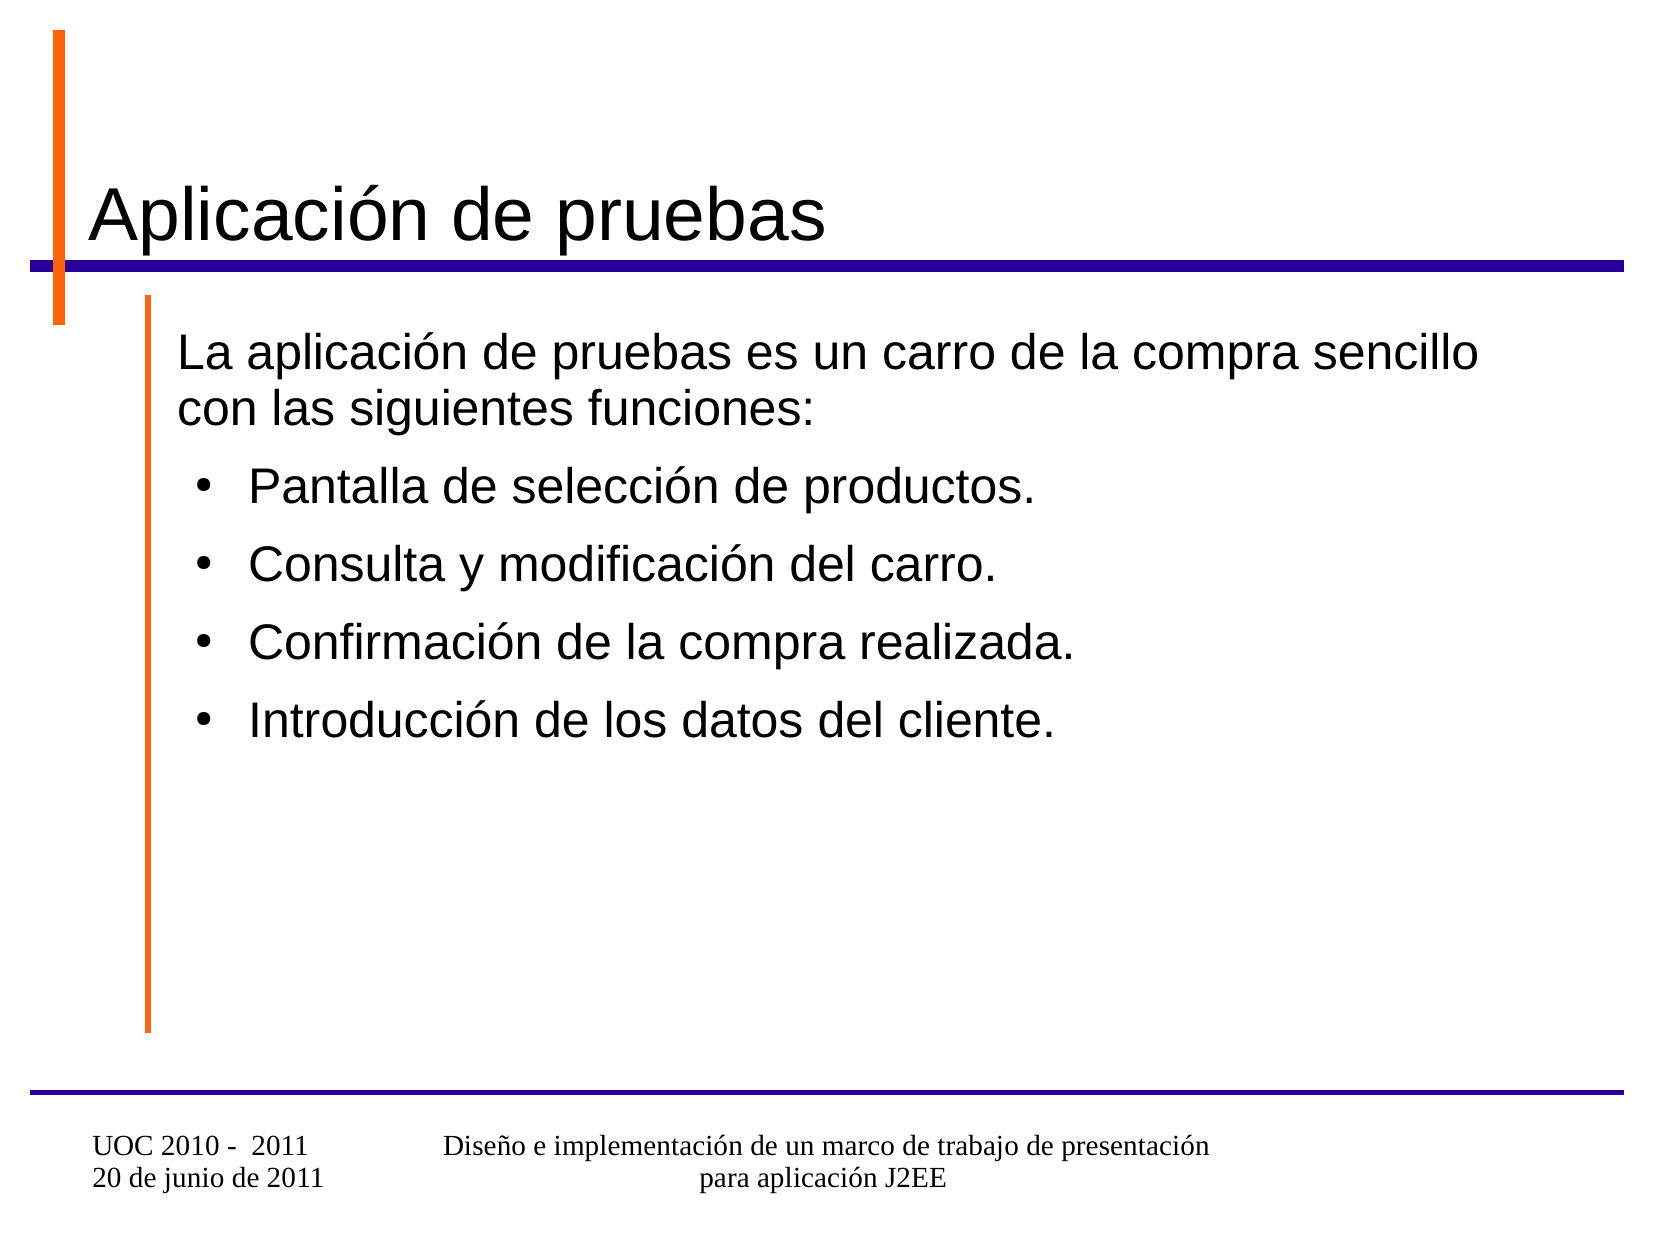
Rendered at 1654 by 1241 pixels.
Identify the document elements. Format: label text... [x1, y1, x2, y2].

title Aplicación de pruebas [88, 49, 1461, 257]
list La aplicación de pruebas es un carro de la compra sencillo con las siguientes funciones: Pantalla de selección de productos. Consulta y modificación del carro. Confirmación de la compra realizada. Introducción de los datos del cliente. [177, 324, 1571, 1034]
